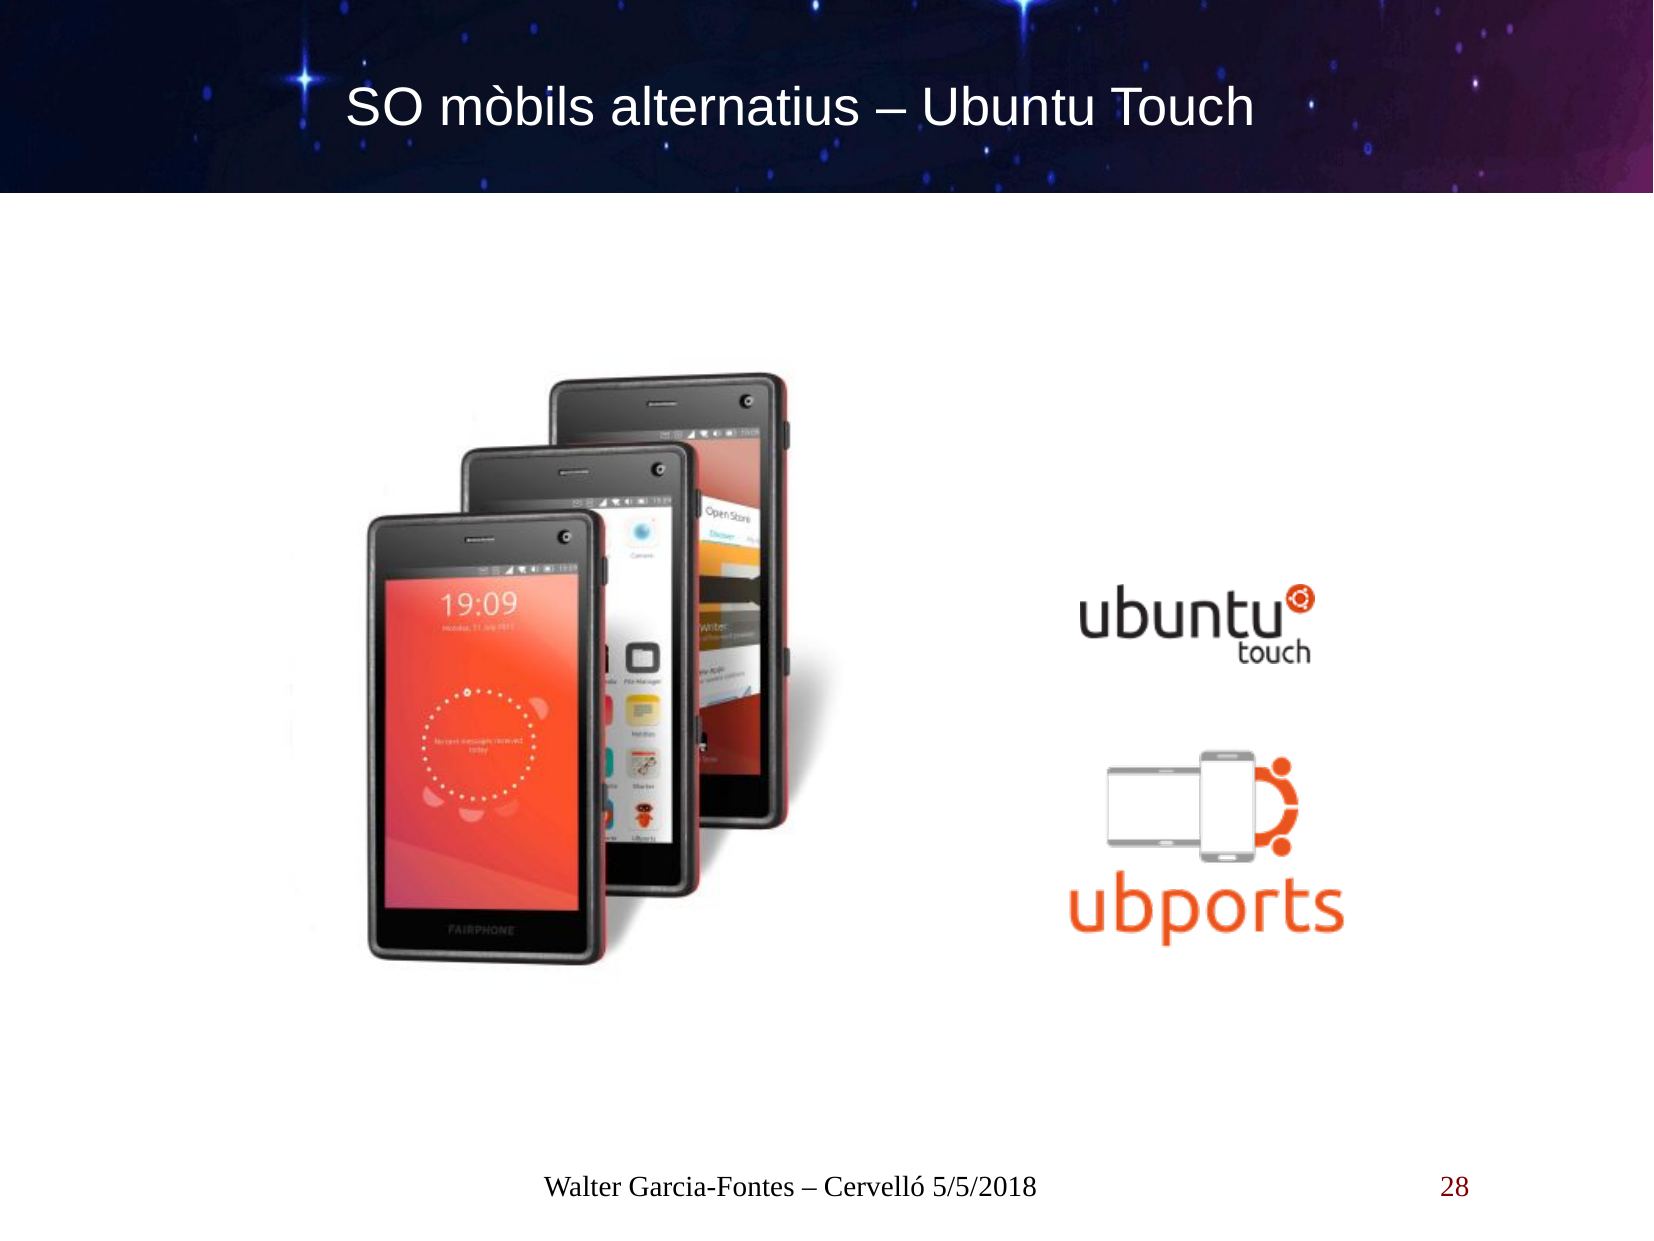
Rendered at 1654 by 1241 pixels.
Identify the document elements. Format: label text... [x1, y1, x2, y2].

title SO mòbils alternatius – Ubuntu Touch [57, 2, 1546, 211]
picture [1065, 708, 1347, 991]
picture [0, 0, 1653, 193]
picture [1080, 584, 1315, 664]
picture [194, 334, 961, 1051]
